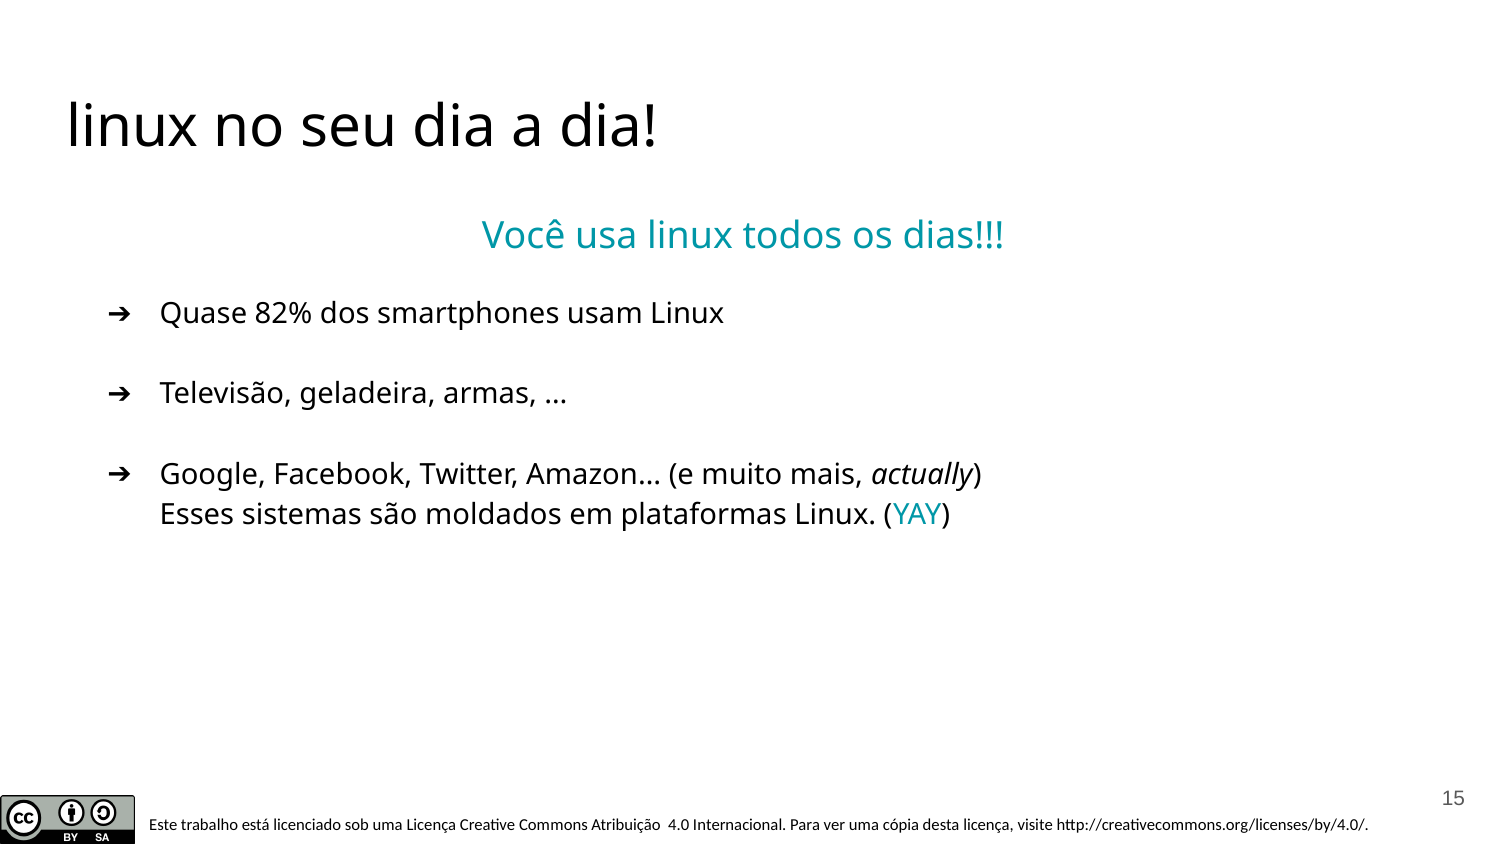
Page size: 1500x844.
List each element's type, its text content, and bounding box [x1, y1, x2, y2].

title linux no seu dia a dia! [51, 72, 1449, 167]
picture [0, 795, 135, 844]
list Você usa linux todos os dias!!! Quase 82% dos smartphones usam Linux Televisão, geladeira, armas, … Google, Facebook, Twitter, Amazon… (e muito mais, actually) Esses sistemas são moldados em plataformas Linux. (YAY) [69, 189, 1428, 768]
text_box Este trabalho está licenciado sob uma Licença Creative Commons Atribuição 4.0 Internacional. Para ver uma cópia desta licença, visite http://creativecommons.org/licenses/by/4.0/. [135, 795, 1500, 844]
slide_number <number> [1389, 764, 1480, 795]
